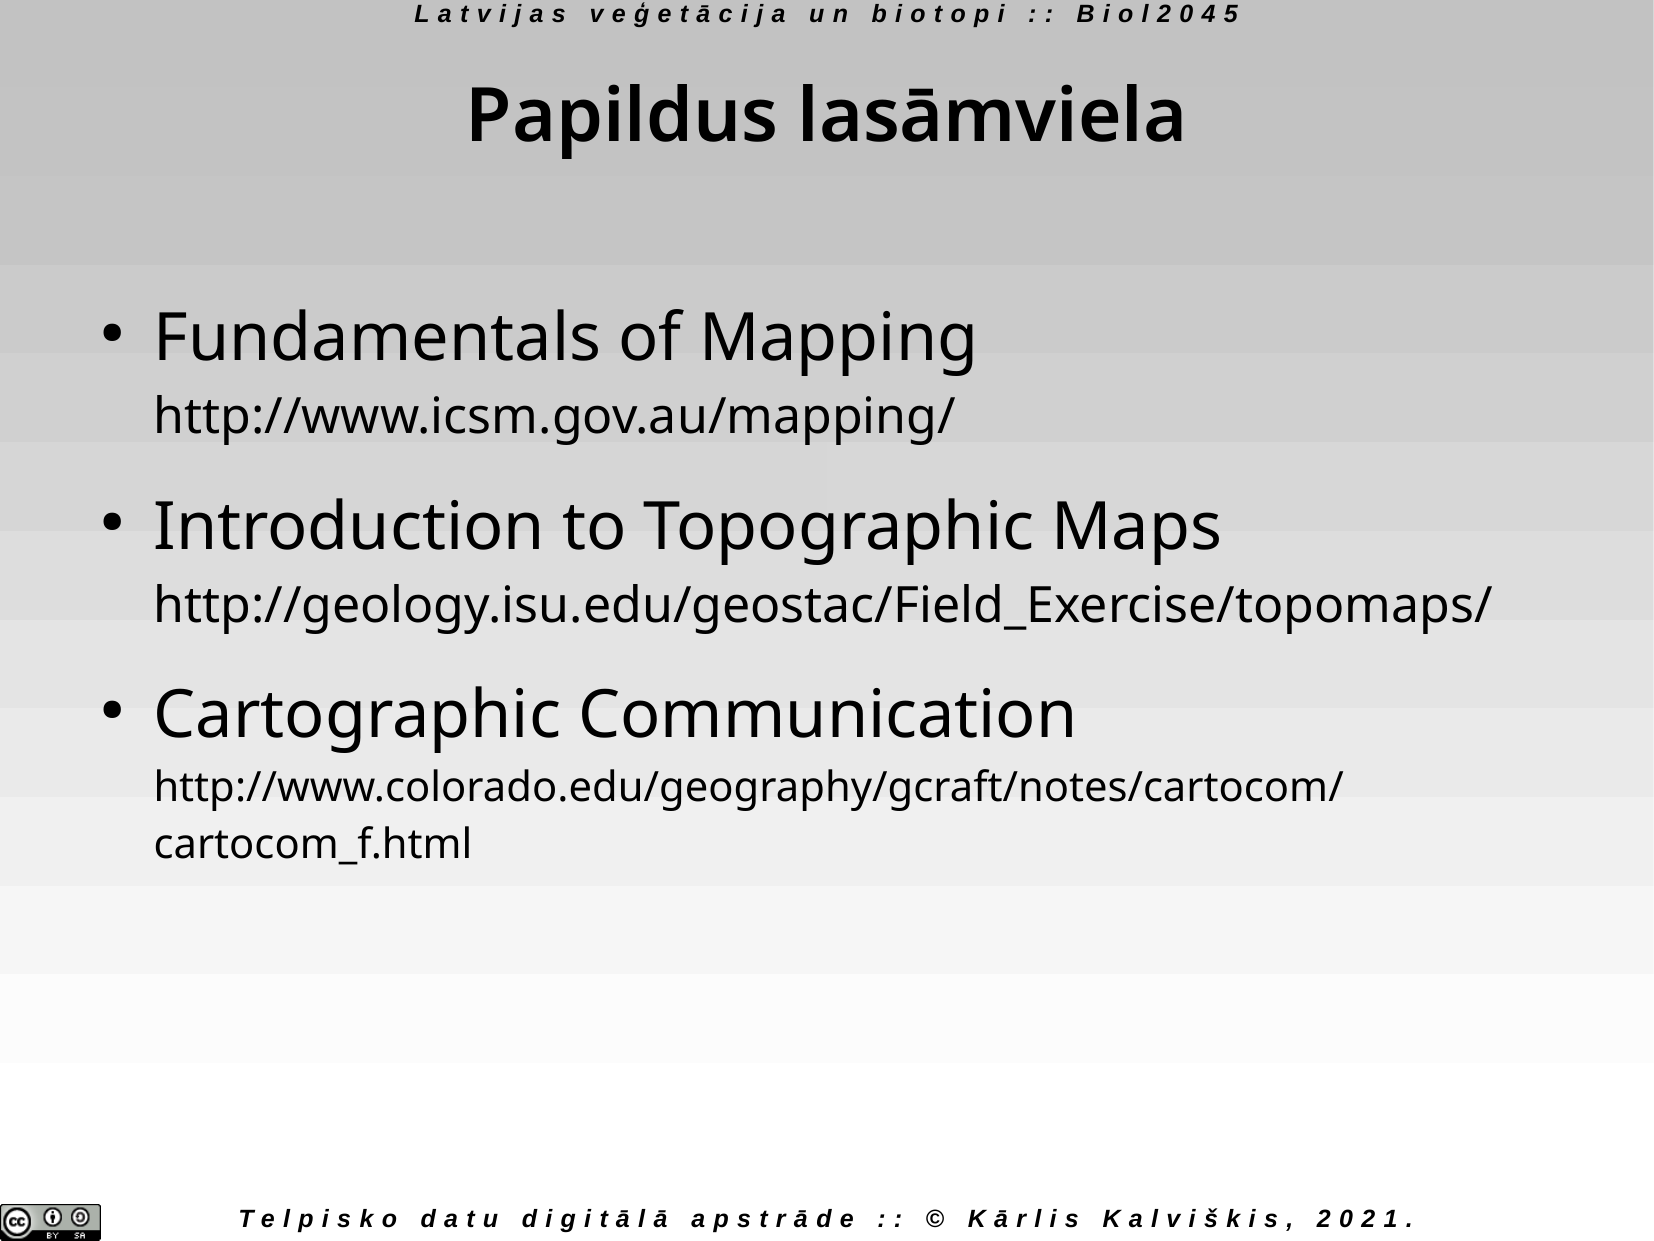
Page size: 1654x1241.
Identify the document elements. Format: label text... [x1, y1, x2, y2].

picture [0, 0, 1654, 1241]
list Fundamentals of Mapping http://www.icsm.gov.au/mapping/ Introduction to Topographic Maps http://geology.isu.edu/geostac/Field_Exercise/topomaps/ Cartographic Communication http://www.colorado.edu/geography/gcraft/notes/cartocom/cartocom_f.html [82, 289, 1571, 1113]
title Papildus lasāmviela [29, 40, 1625, 288]
